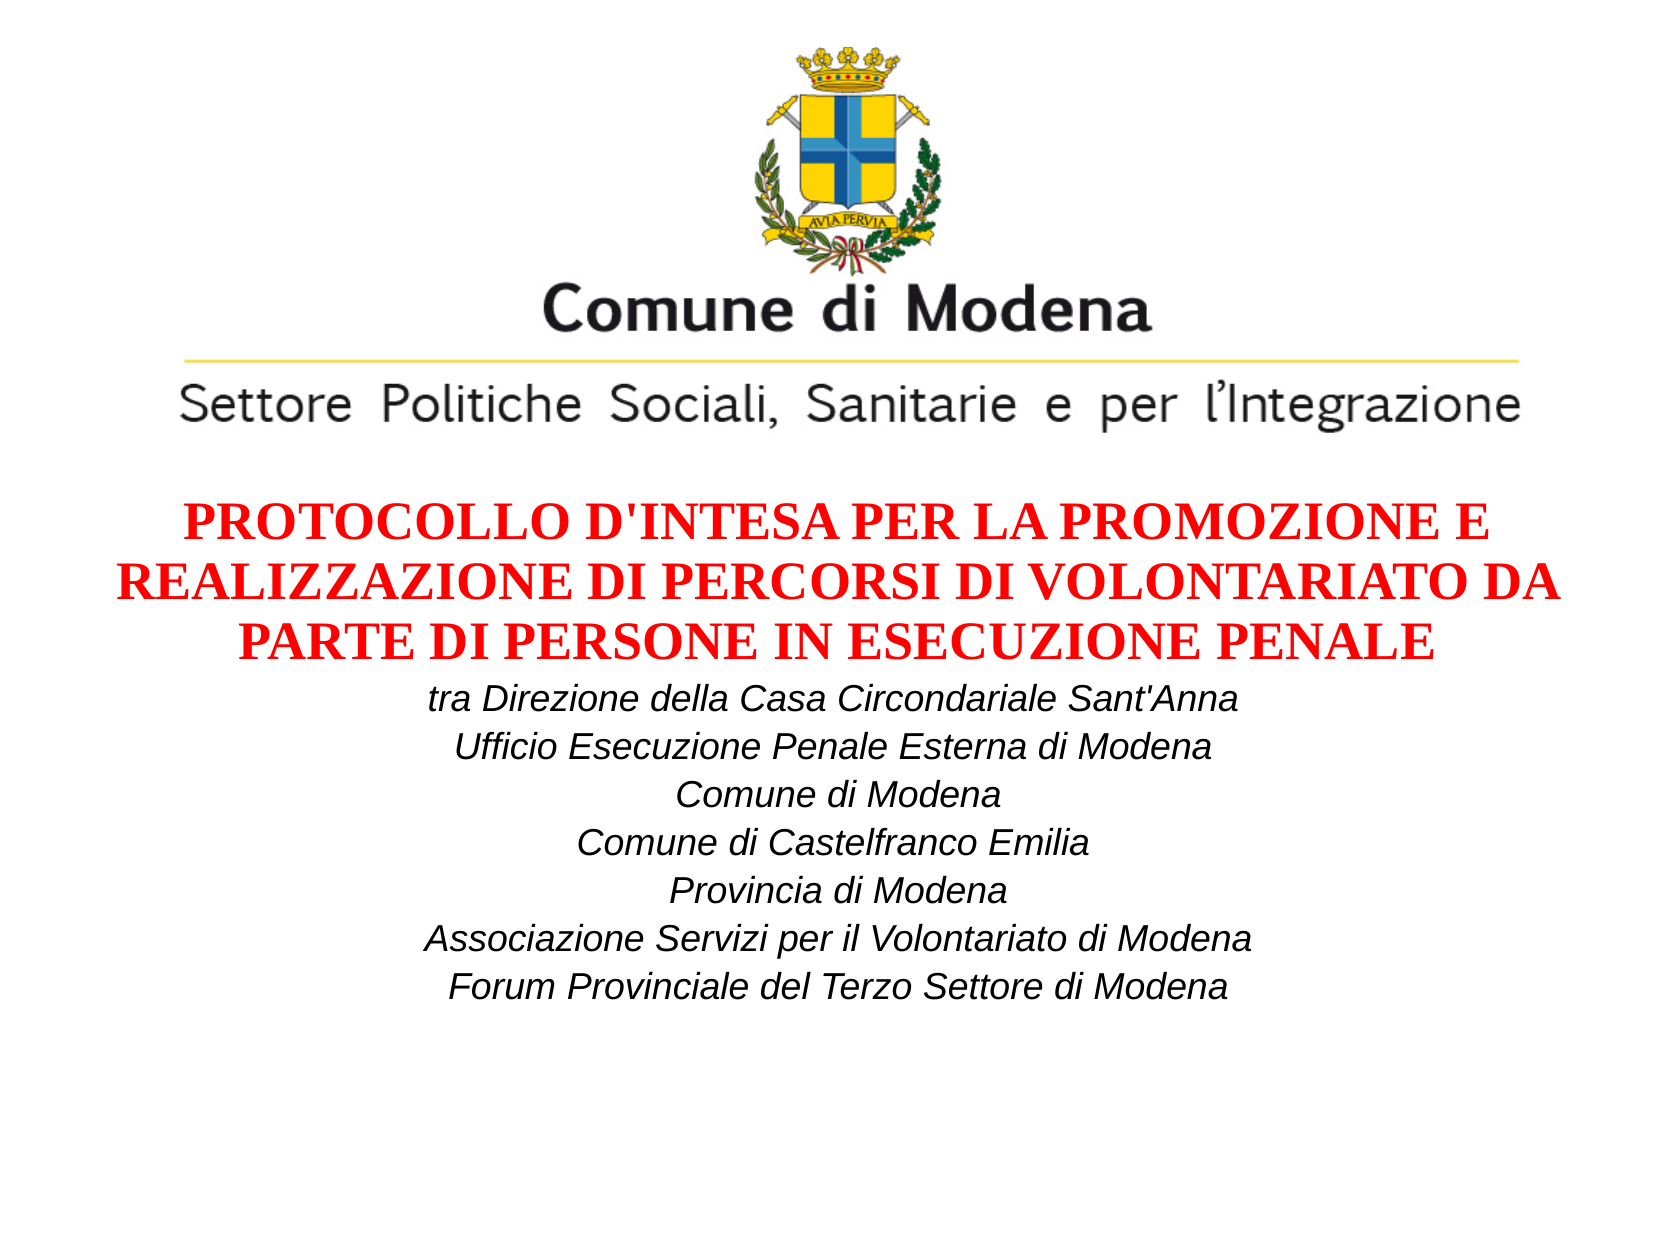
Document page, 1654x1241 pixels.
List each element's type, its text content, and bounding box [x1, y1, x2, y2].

text_box PROTOCOLLO D'INTESA PER LA PROMOZIONE E REALIZZAZIONE DI PERCORSI DI VOLONTARIATO DA PARTE DI PERSONE IN ESECUZIONE PENALE tra Direzione della Casa Circondariale Sant'Anna Ufficio Esecuzione Penale Esterna di Modena Comune di Modena Comune di Castelfranco Emilia Provincia di Modena Associazione Servizi per il Volontariato di Modena Forum Provinciale del Terzo Settore di Modena [94, 484, 1583, 1017]
picture [177, 47, 1524, 438]
